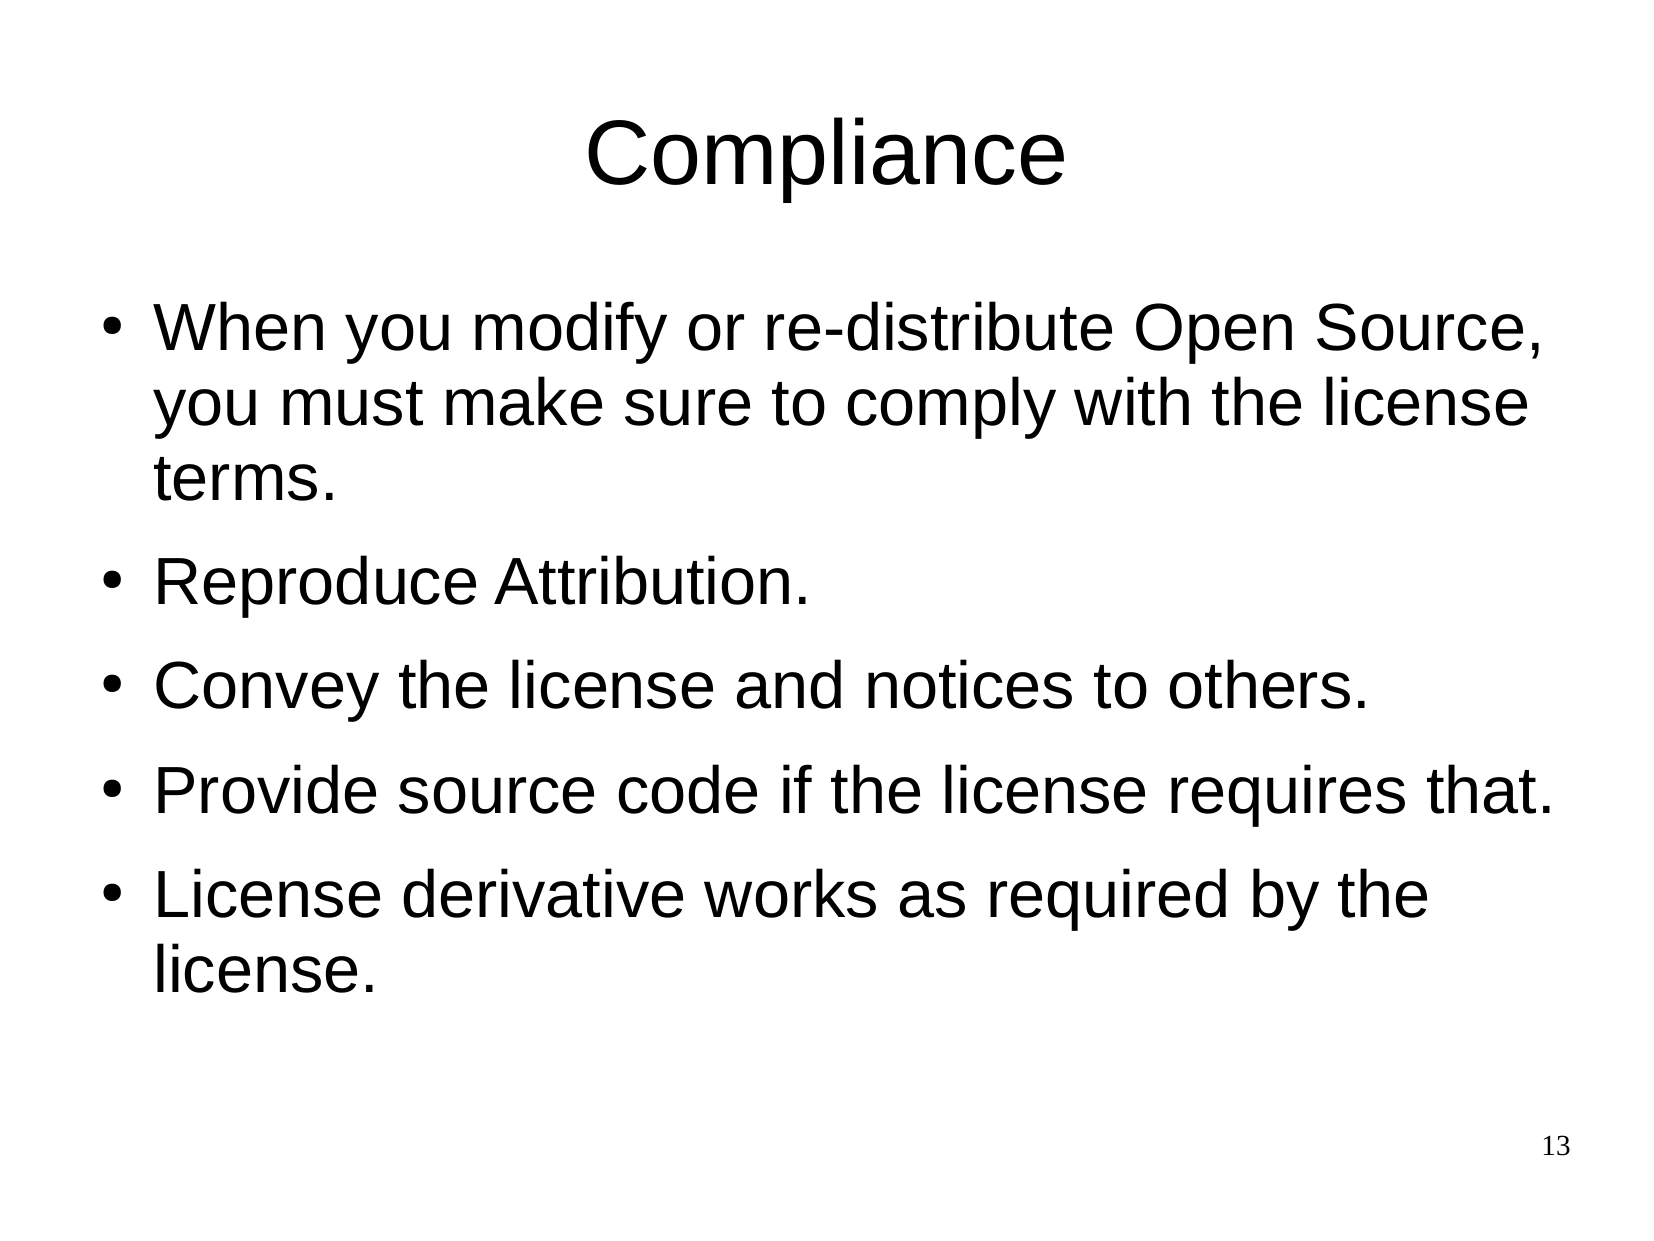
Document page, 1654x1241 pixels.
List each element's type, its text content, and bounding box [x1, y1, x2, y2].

list When you modify or re-distribute Open Source, you must make sure to comply with the license terms. Reproduce Attribution. Convey the license and notices to others. Provide source code if the license requires that. License derivative works as required by the license. [82, 290, 1571, 1094]
title Compliance [82, 56, 1571, 250]
